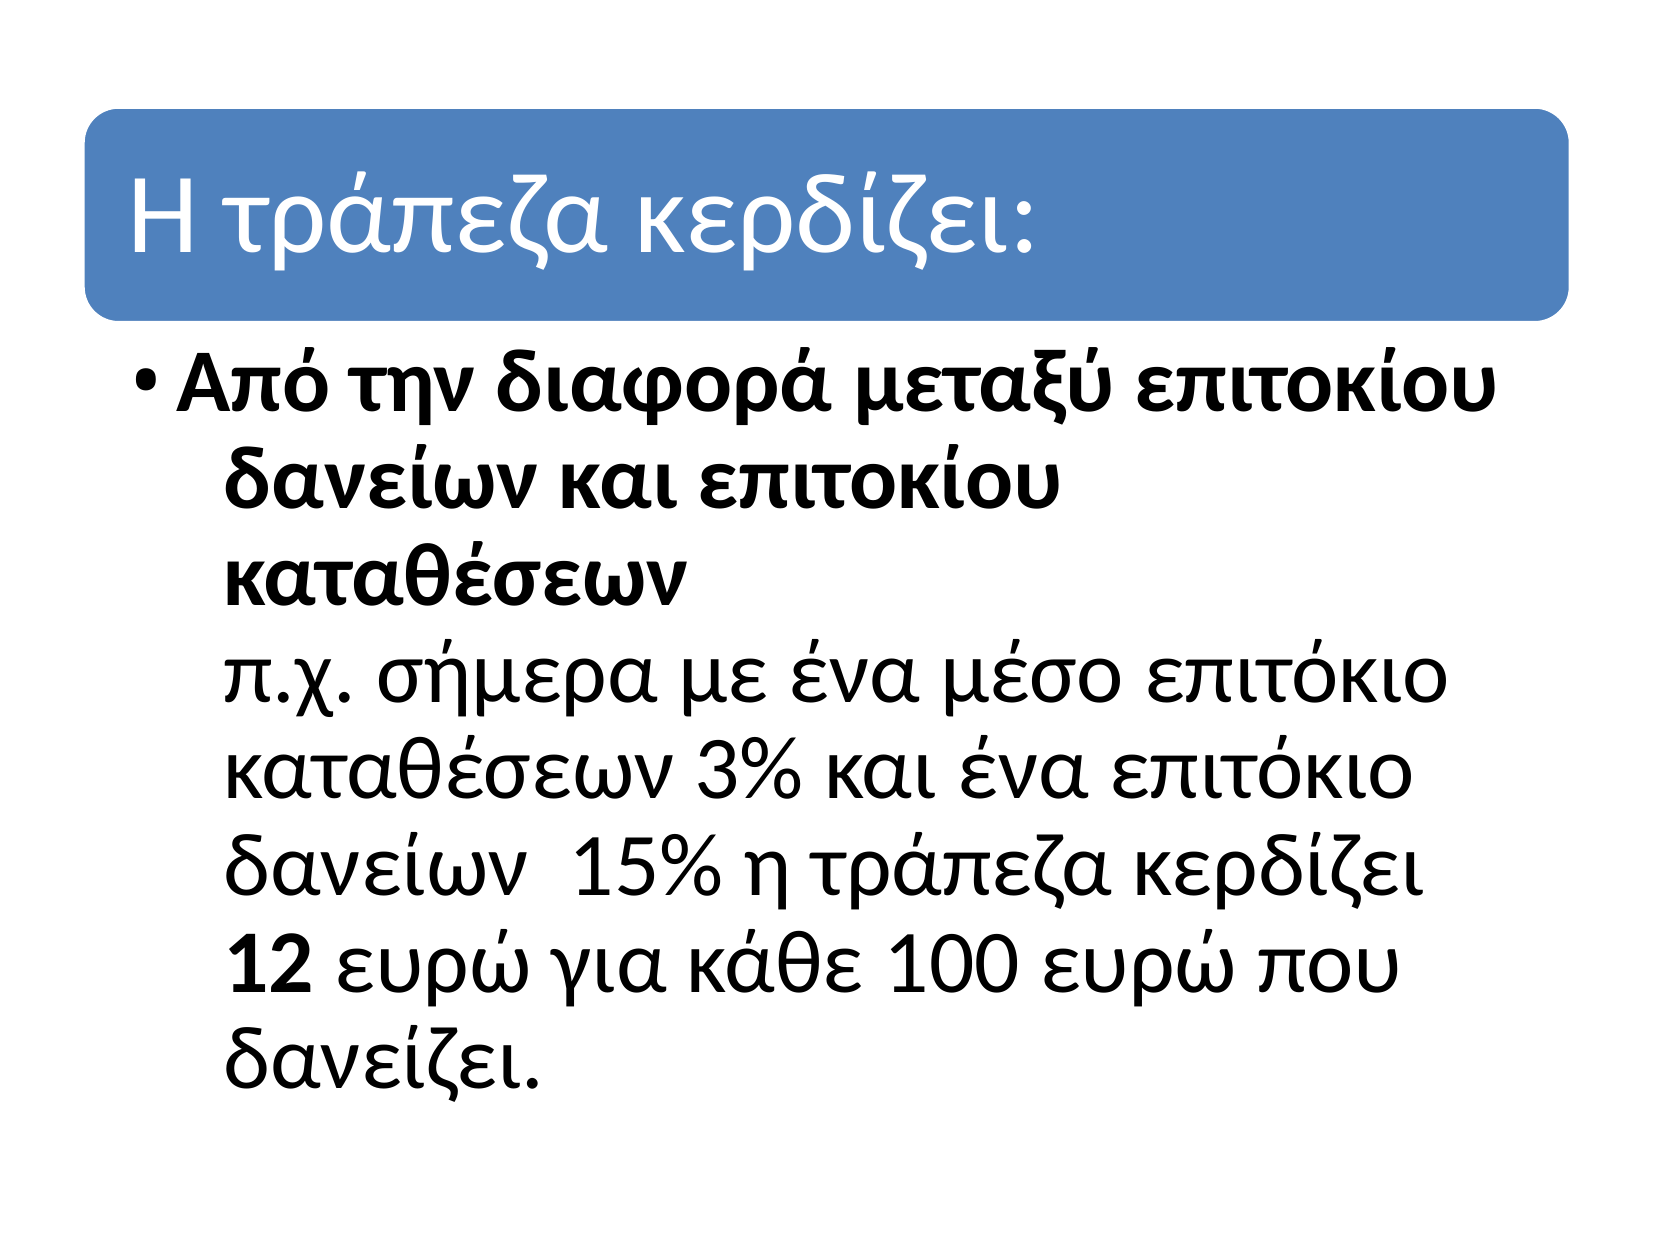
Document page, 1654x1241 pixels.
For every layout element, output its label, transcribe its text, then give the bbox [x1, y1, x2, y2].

text_box Η τράπεζα κερδίζει: [82, 106, 1571, 323]
text_box Από την διαφορά μεταξύ επιτοκίου δανείων και επιτοκίου καταθέσεων π.χ. σήμερα με ένα μέσο επιτόκιο καταθέσεων 3% και ένα επιτόκιο δανείων 15% η τράπεζα κερδίζει 12 ευρώ για κάθε 100 ευρώ που δανείζει. [82, 323, 1571, 1052]
